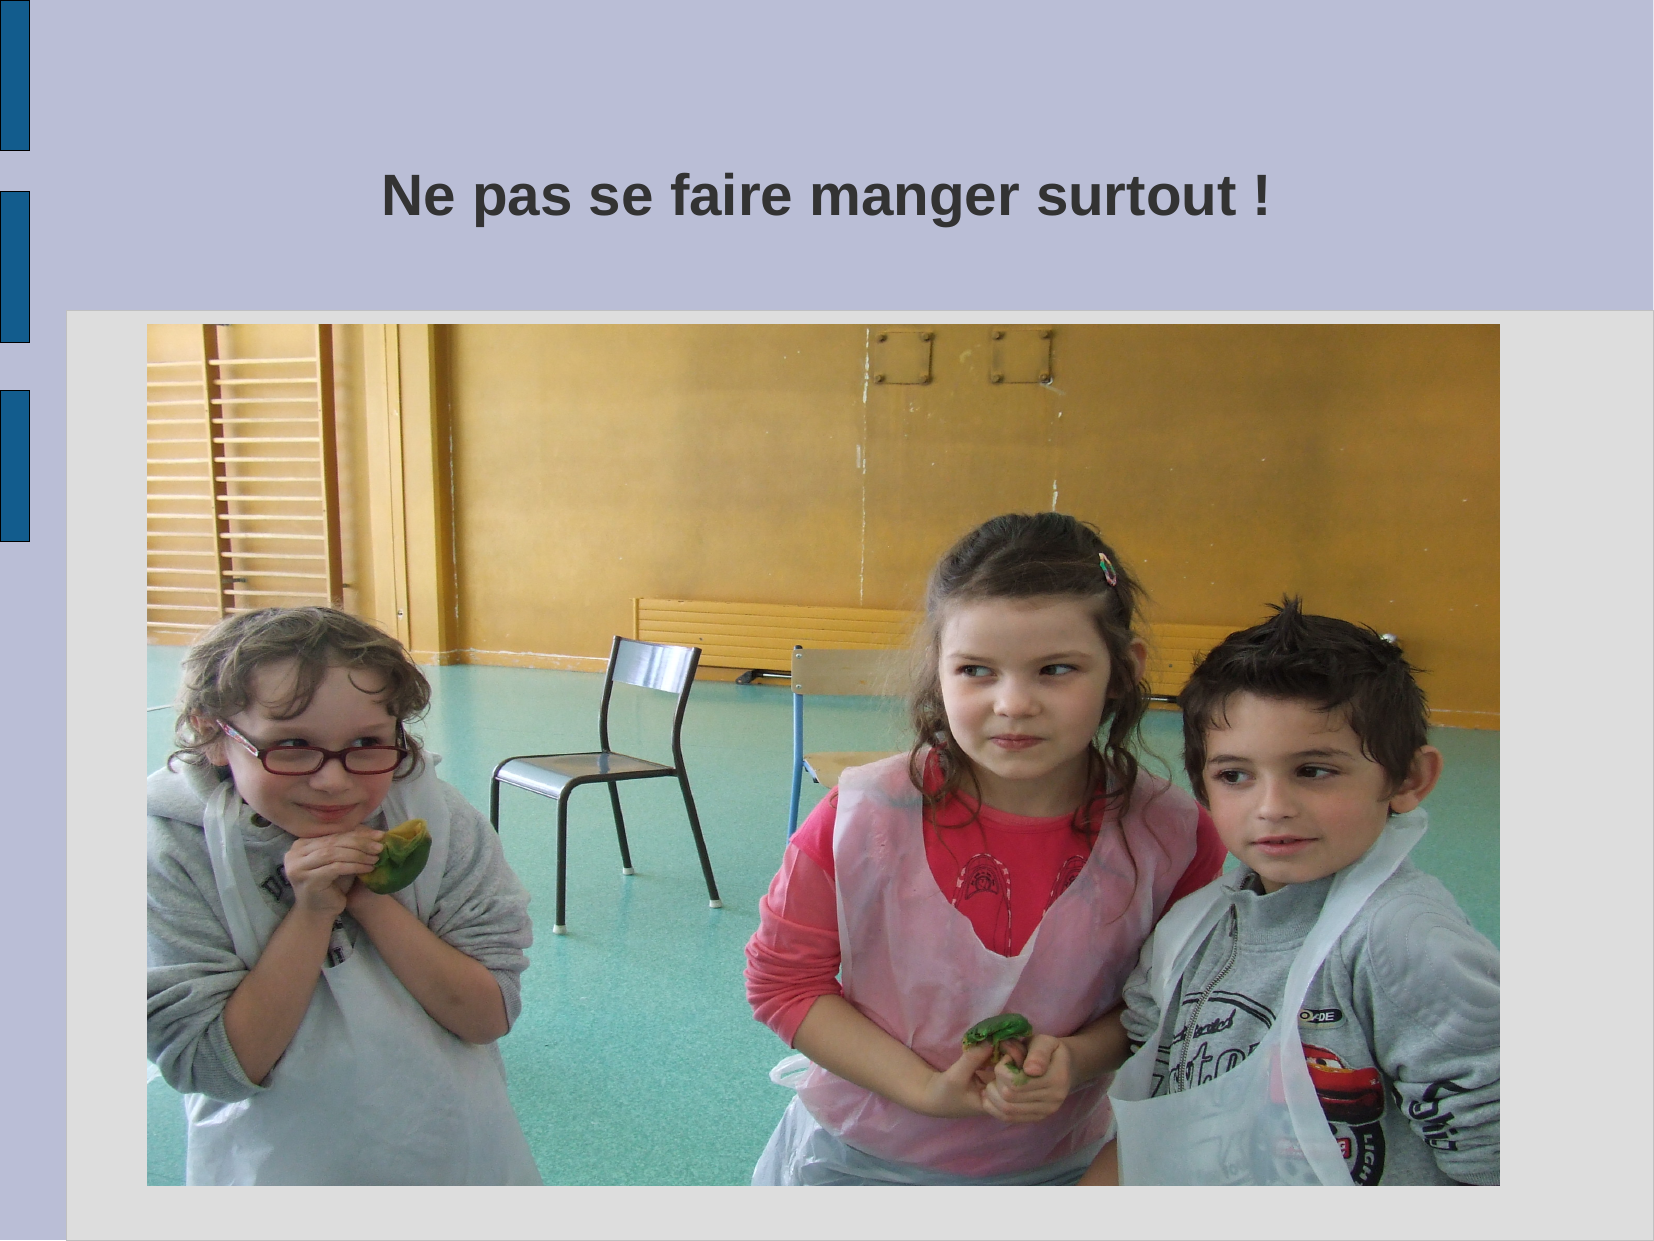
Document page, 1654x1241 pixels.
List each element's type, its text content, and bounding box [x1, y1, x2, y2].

title Ne pas se faire manger surtout ! [121, 91, 1534, 299]
picture [147, 324, 1500, 1186]
